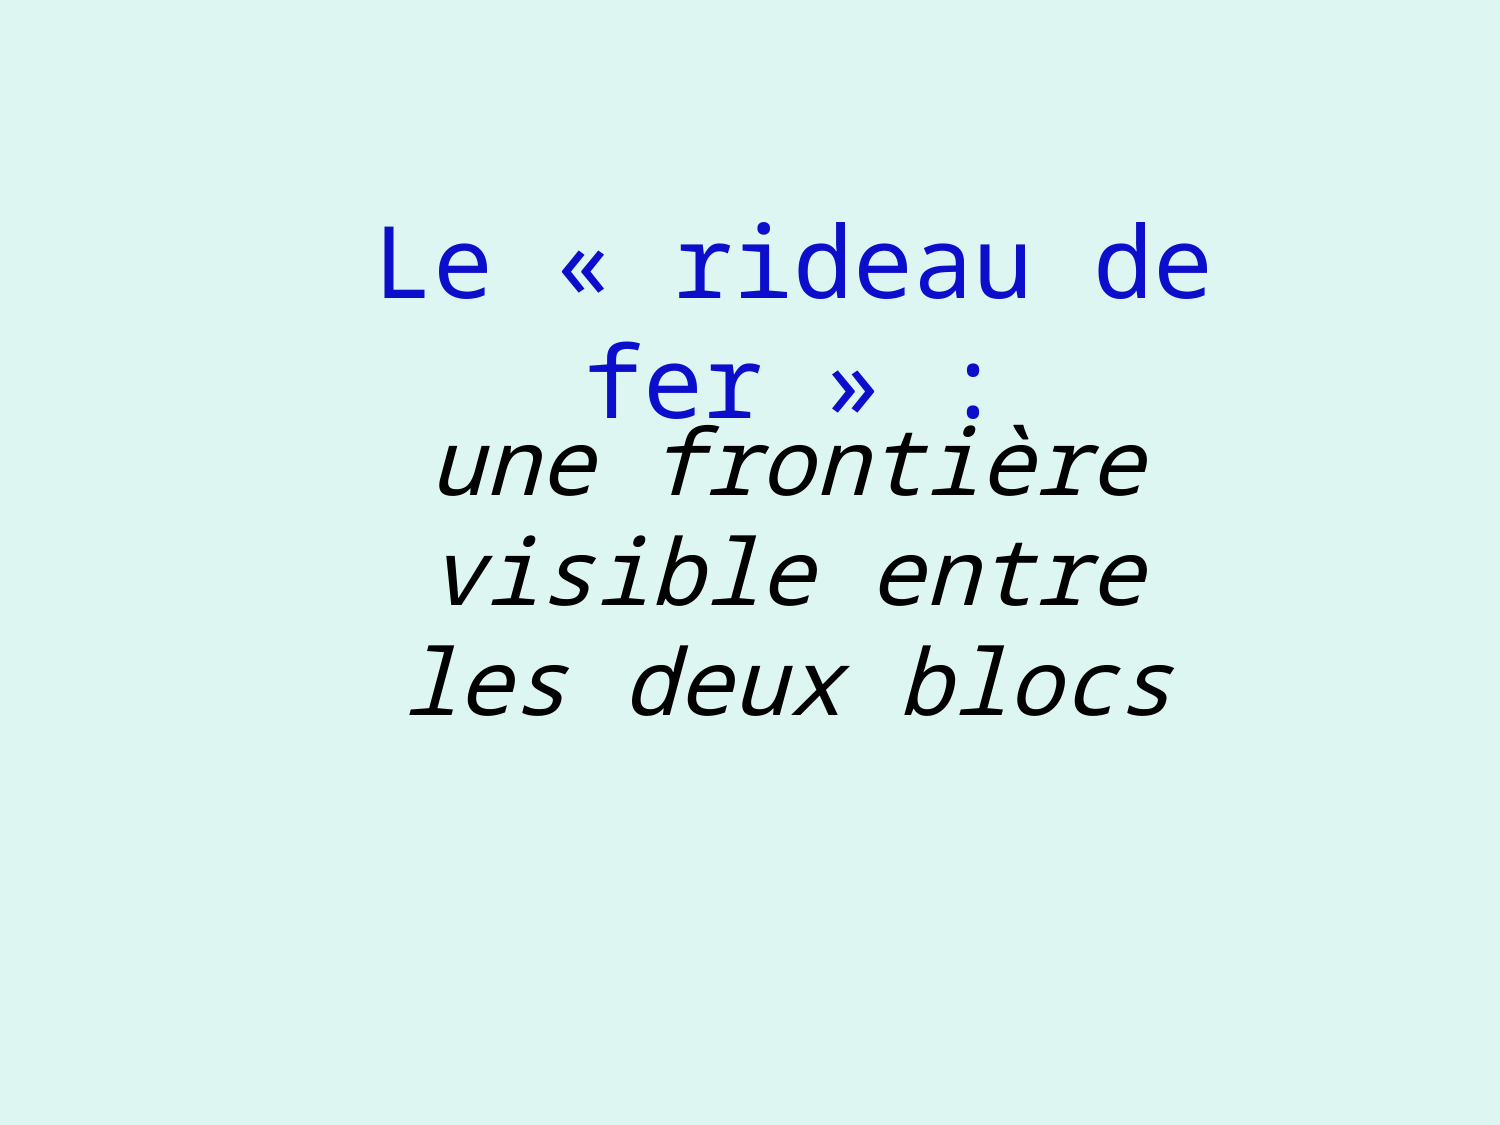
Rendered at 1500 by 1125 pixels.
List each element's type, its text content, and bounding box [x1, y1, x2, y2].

text_box une frontière visible entre les deux blocs [324, 474, 1251, 663]
title Le « rideau de fer » : [300, 224, 1288, 413]
